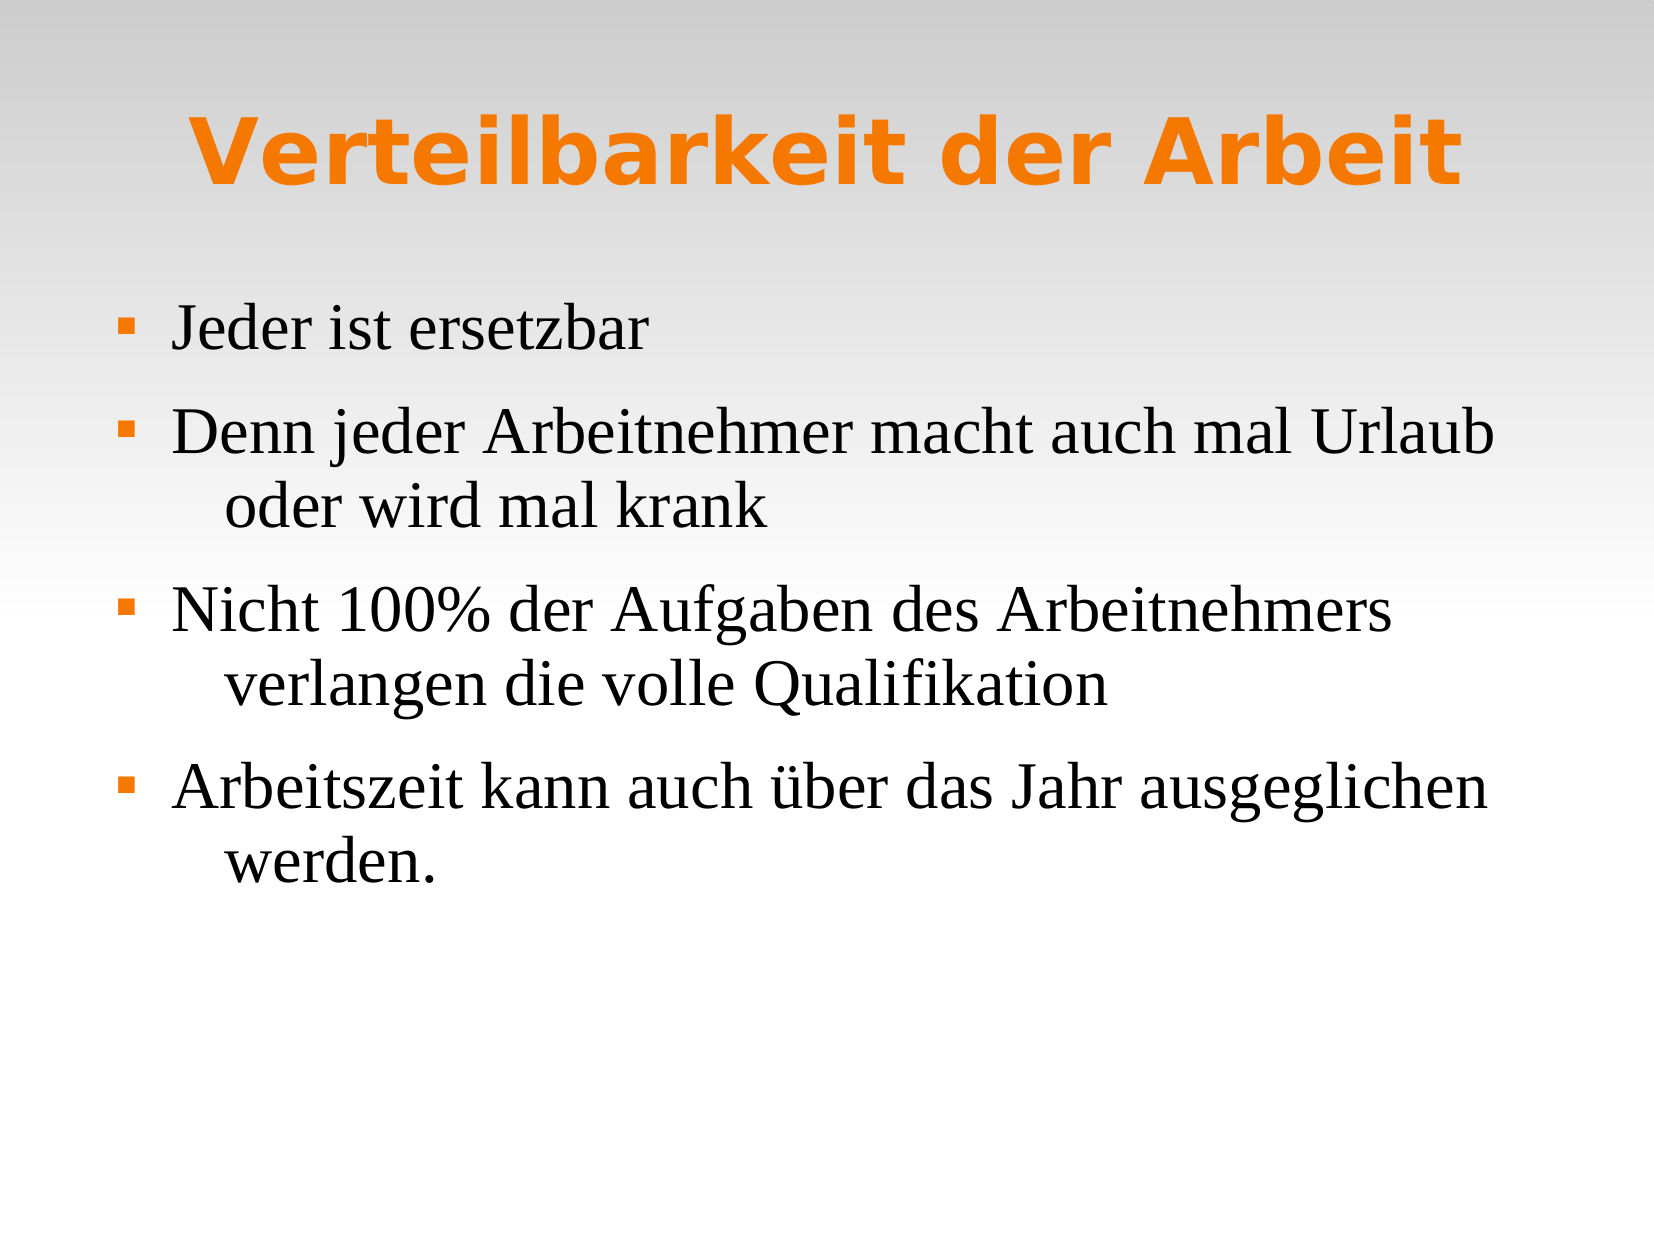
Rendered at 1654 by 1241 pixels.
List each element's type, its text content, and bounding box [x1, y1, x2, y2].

title Verteilbarkeit der Arbeit [82, 56, 1571, 250]
list Jeder ist ersetzbar Denn jeder Arbeitnehmer macht auch mal Urlaub oder wird mal krank Nicht 100% der Aufgaben des Arbeitnehmers verlangen die volle Qualifikation Arbeitszeit kann auch über das Jahr ausgeglichen werden. [82, 290, 1571, 1094]
